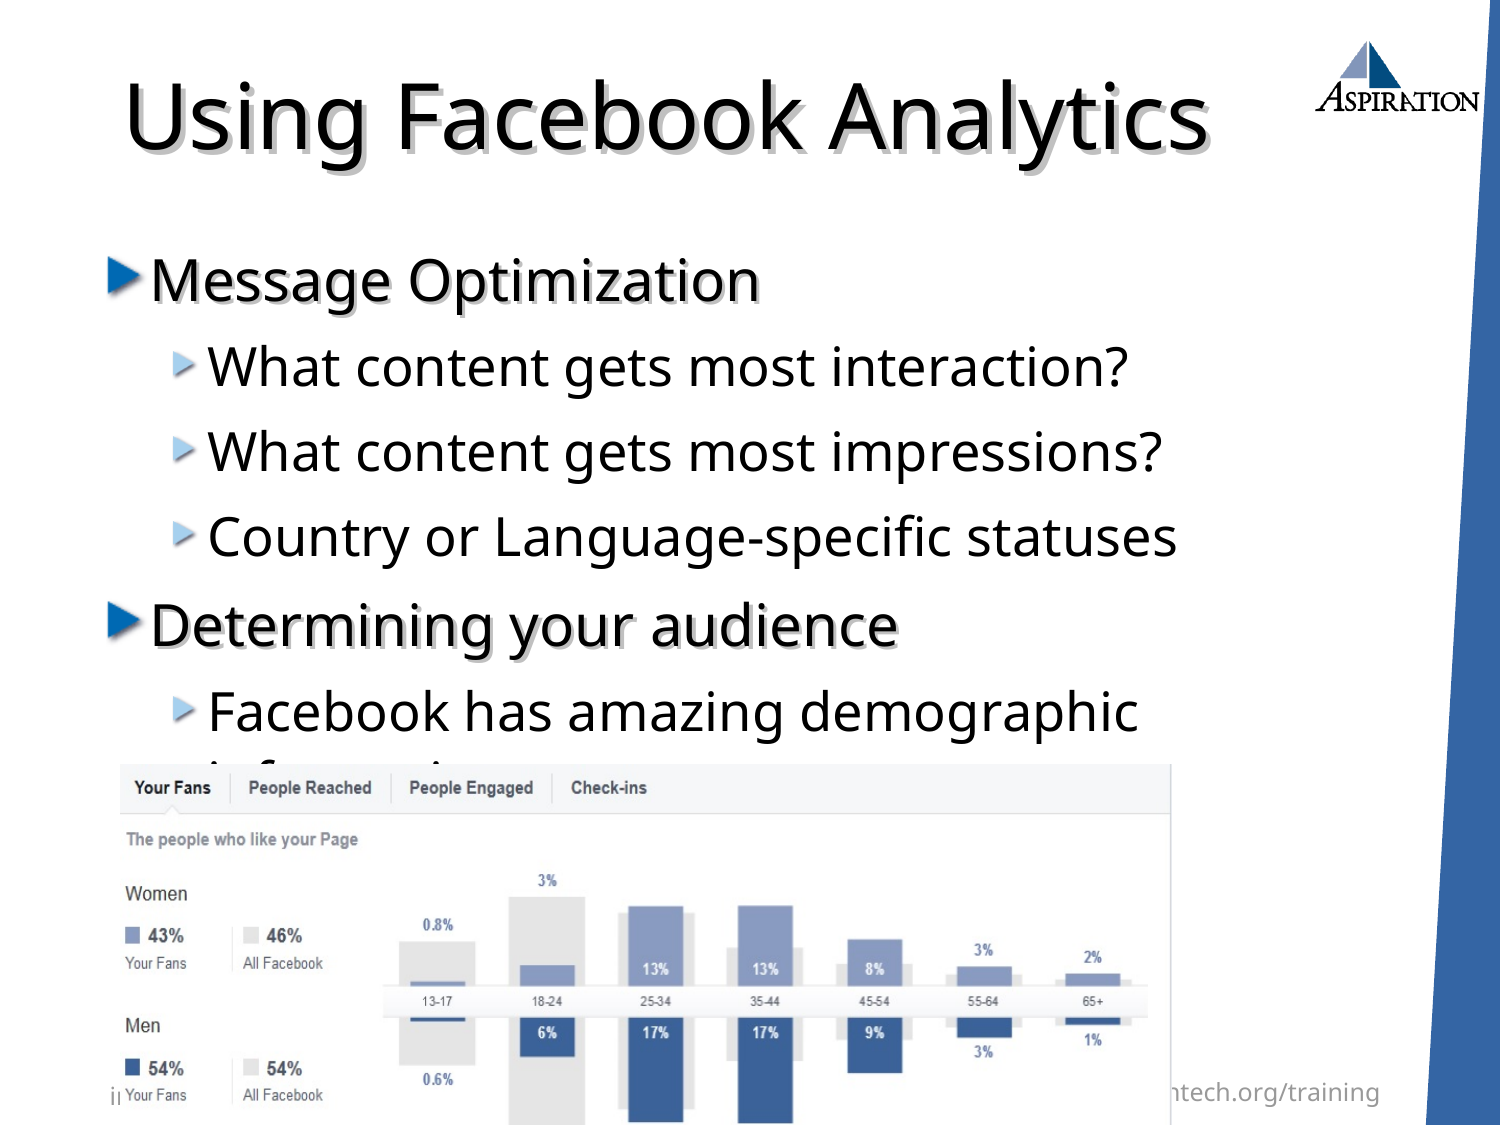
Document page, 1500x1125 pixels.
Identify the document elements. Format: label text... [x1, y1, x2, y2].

title Using Facebook Analytics [49, 19, 1284, 206]
list Message Optimization What content gets most interaction? What content gets most impressions? Country or Language-specific statuses Determining your audience Facebook has amazing demographic information [49, 238, 1447, 892]
picture [120, 764, 1172, 1125]
picture [1315, 41, 1480, 120]
